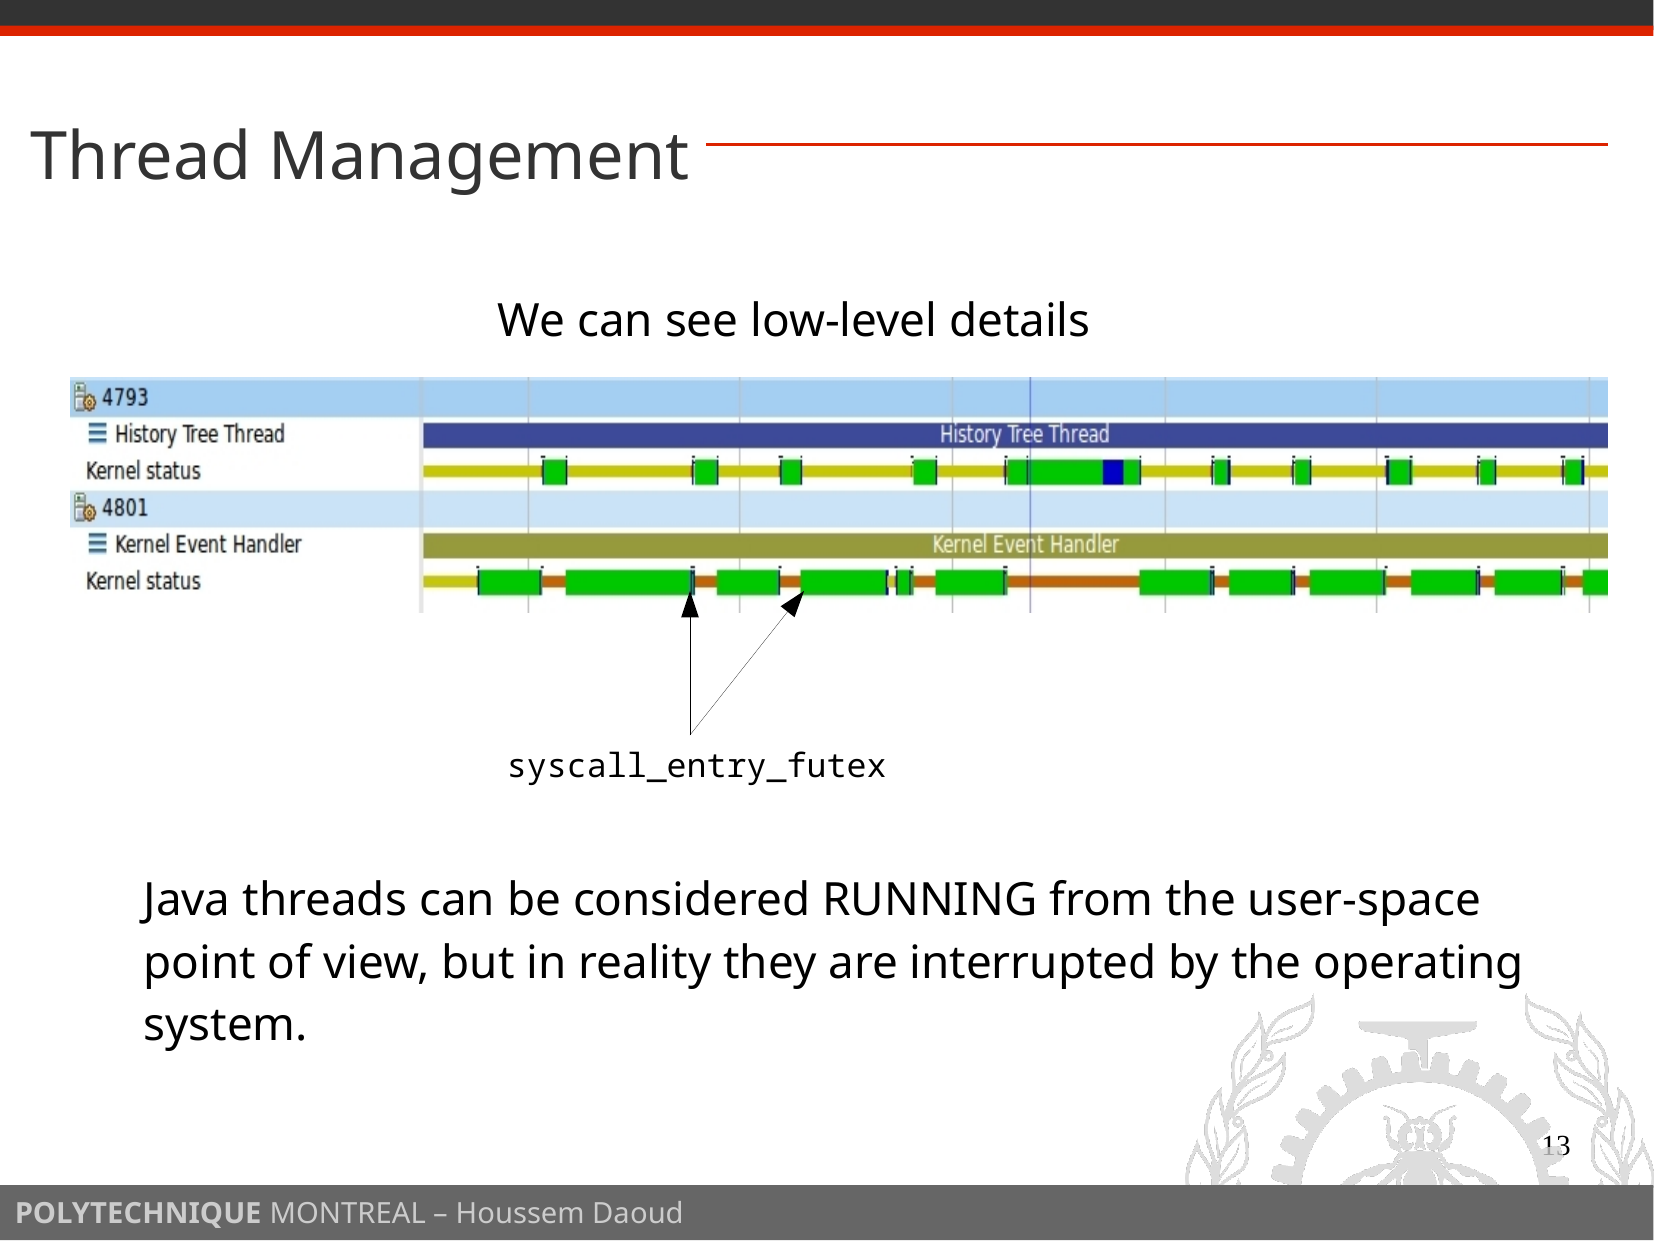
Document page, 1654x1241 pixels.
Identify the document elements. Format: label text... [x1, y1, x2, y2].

text_box We can see low-level details [447, 280, 1207, 355]
picture [1185, 968, 1654, 1185]
picture [70, 377, 1608, 613]
text_box POLYTECHNIQUE MONTREAL – Houssem Daoud [0, 1185, 1654, 1241]
text_box Thread Management [30, 60, 1561, 203]
text_box Java threads can be considered RUNNING from the user-space point of view, but in reality they are interrupted by the operating system. [93, 859, 1561, 1052]
text_box [0, 0, 1654, 36]
text_box syscall_entry_futex [492, 735, 916, 789]
